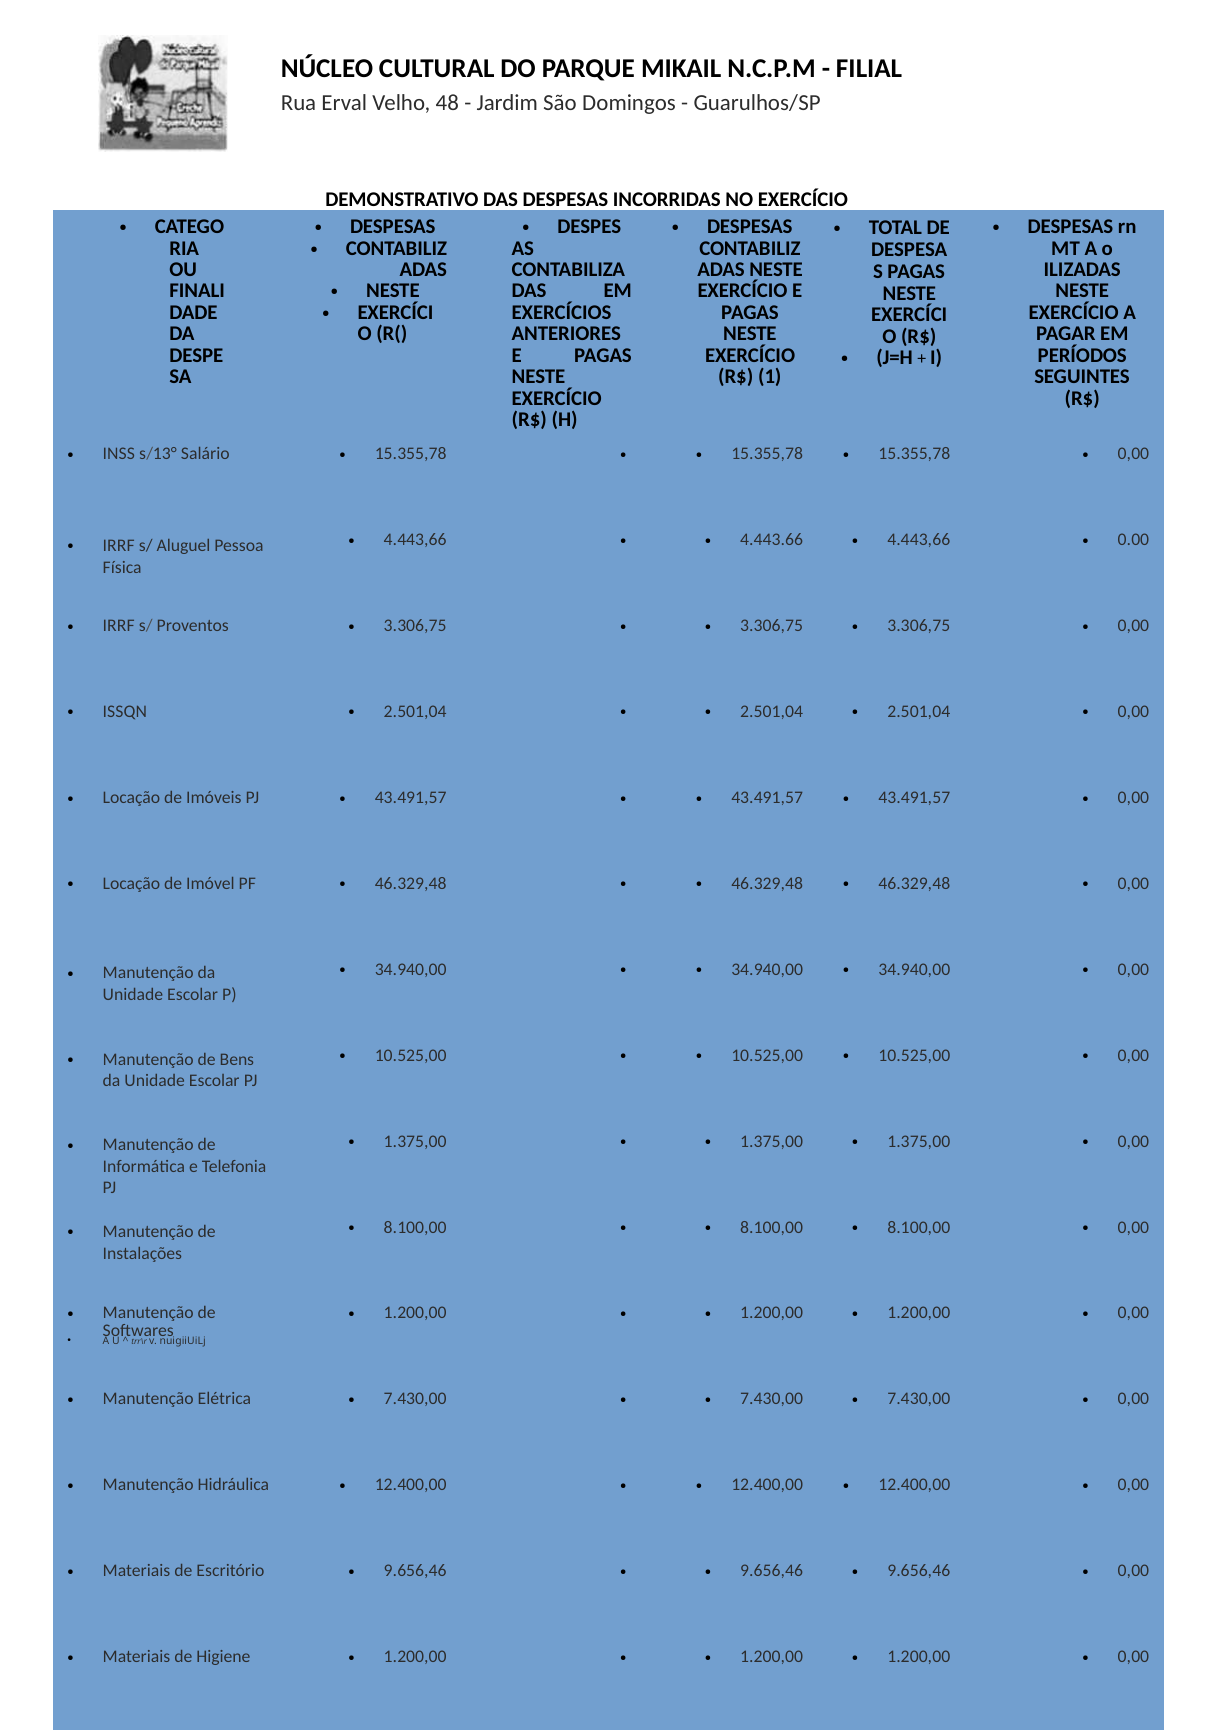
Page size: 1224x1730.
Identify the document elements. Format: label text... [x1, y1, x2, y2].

table_cell 0,00 [461, 955, 646, 1041]
table_header CATEGORIA OU FINALIDADE DA DESPESA [53, 210, 288, 439]
table_cell 0,00 [965, 1556, 1164, 1642]
table_cell 1.200,00 [288, 1298, 461, 1384]
table_header DESPESAS CONTABILIZADAS NESTE EXERCÍCIO E PAGAS NESTE EXERCÍCIO (R$) (1) [646, 210, 818, 439]
table_cell 1.375,00 [646, 1127, 818, 1213]
table_cell 0,00 [461, 611, 646, 697]
table_cell 4.443,66 [818, 525, 965, 611]
table_cell 0,00 [461, 1642, 646, 1728]
table_cell 0,00 [965, 1470, 1164, 1556]
table_cell 0,00 [965, 1298, 1164, 1384]
text_box NÚCLEO CULTURAL DO PARQUE MIKAIL N.C.P.M - FILIAL Rua Erval Velho, 48 - Jardim São Domingos - Guarulhos/SP [281, 50, 925, 105]
table_cell 3.306,75 [288, 611, 461, 697]
table_cell 0,00 [461, 783, 646, 869]
table_cell Materiais de Higiene [53, 1642, 288, 1728]
table_cell 46.329,48 [818, 869, 965, 955]
table_cell 15.355,78 [288, 439, 461, 525]
table_cell 7.430,00 [288, 1384, 461, 1470]
table_cell 0,00 [965, 611, 1164, 697]
table_cell 0,00 [965, 1384, 1164, 1470]
table_cell 0,00 [965, 697, 1164, 783]
table_cell 4.443,66 [288, 525, 461, 611]
table_cell 10.525,00 [646, 1041, 818, 1127]
table_cell 34.940,00 [288, 955, 461, 1041]
table_cell 10.525,00 [818, 1041, 965, 1127]
table_cell 2.501,04 [818, 697, 965, 783]
table_cell 12.400,00 [818, 1470, 965, 1556]
table_cell 0.00 [965, 525, 1164, 611]
table_cell 8.100,00 [818, 1213, 965, 1298]
table_cell 0,00 [461, 1556, 646, 1642]
table_cell 0,00 [461, 1041, 646, 1127]
table_cell 0,00 [965, 1213, 1164, 1298]
table_cell 0,00 [965, 783, 1164, 869]
table_cell Manutenção Hidráulica [53, 1470, 288, 1556]
table_cell 0,00 [461, 1470, 646, 1556]
table_cell 3.306,75 [646, 611, 818, 697]
table_cell Materiais de Escritório [53, 1556, 288, 1642]
table_cell 10.525,00 [288, 1041, 461, 1127]
table_cell 0,00 [965, 869, 1164, 955]
table_cell 1.200,00 [818, 1298, 965, 1384]
text_box DEMONSTRATIVO DAS DESPESAS INCORRIDAS NO EXERCÍCIO [325, 185, 894, 210]
table_cell Manutenção de Instalações [53, 1213, 288, 1298]
table_cell 9.656,46 [288, 1556, 461, 1642]
table_cell 1.200,00 [646, 1298, 818, 1384]
table_cell 7.430,00 [646, 1384, 818, 1470]
table_cell 9.656,46 [818, 1556, 965, 1642]
table_cell IRRF s/ Proventos [53, 611, 288, 697]
table_cell INSS s/13° Salário [53, 439, 288, 525]
table_cell 0,00 [461, 1213, 646, 1298]
table_cell 1.375,00 [288, 1127, 461, 1213]
table_cell 1.200,00 [288, 1642, 461, 1728]
table_cell Manutenção de Informática e Telefonia PJ [53, 1127, 288, 1213]
table_cell 12.400,00 [646, 1470, 818, 1556]
picture [98, 35, 228, 152]
table_cell 15.355,78 [818, 439, 965, 525]
table_cell 46.329,48 [646, 869, 818, 955]
table_cell 0,00 [461, 439, 646, 525]
table_cell 1.200,00 [818, 1642, 965, 1728]
table_cell Manutenção de Softwares a U ^ trr\r v. nuigiiUiLj [53, 1298, 288, 1384]
table_cell 0,00 [965, 1127, 1164, 1213]
table_cell 0,00 [461, 1384, 646, 1470]
table_cell 0,00 [461, 869, 646, 955]
table_cell Locação de Imóveis PJ [53, 783, 288, 869]
table_cell 0,00 [965, 439, 1164, 525]
table_cell 15.355,78 [646, 439, 818, 525]
table_cell 8.100,00 [646, 1213, 818, 1298]
table_cell ISSQN [53, 697, 288, 783]
table_cell 34.940,00 [646, 955, 818, 1041]
table_cell Manutenção Elétrica [53, 1384, 288, 1470]
table_cell 2.501,04 [646, 697, 818, 783]
table_cell 43.491,57 [646, 783, 818, 869]
table_header DESPESAS CONTABILIZADAS EM EXERCÍCIOS ANTERIORES E PAGAS NESTE EXERCÍCIO (R$) (H) [461, 210, 646, 439]
table_cell 0,00 [965, 955, 1164, 1041]
table_cell IRRF s/ Aluguel Pessoa Física [53, 525, 288, 611]
table_cell 34.940,00 [818, 955, 965, 1041]
table_cell 0,00 [965, 1041, 1164, 1127]
table_header TOTAL DE DESPESAS PAGAS NESTE EXERCÍCIO (R$) (J=H + I) [818, 210, 965, 439]
table_cell Manutenção da Unidade Escolar P) [53, 955, 288, 1041]
table_cell 2.501,04 [288, 697, 461, 783]
table_cell 8.100,00 [288, 1213, 461, 1298]
table_cell 0,00 [461, 525, 646, 611]
table_cell 1.200,00 [646, 1642, 818, 1728]
table_cell 0,00 [965, 1642, 1164, 1728]
table_cell 3.306,75 [818, 611, 965, 697]
table_cell 43.491,57 [288, 783, 461, 869]
table_cell 0,00 [461, 1127, 646, 1213]
table_cell Manutenção de Bens da Unidade Escolar PJ [53, 1041, 288, 1127]
table_cell Locação de Imóvel PF [53, 869, 288, 955]
table_cell 12.400,00 [288, 1470, 461, 1556]
table_cell 0,00 [461, 1298, 646, 1384]
table_cell 9.656,46 [646, 1556, 818, 1642]
table_cell 1.375,00 [818, 1127, 965, 1213]
table_cell 43.491,57 [818, 783, 965, 869]
table_cell 4.443.66 [646, 525, 818, 611]
table_header DESPESAS rn MT a o ILIZADAS NESTE EXERCÍCIO A PAGAR EM PERÍODOS SEGUINTES (R$) [965, 210, 1164, 439]
table_cell 46.329,48 [288, 869, 461, 955]
table_cell 7.430,00 [818, 1384, 965, 1470]
table_header DESPESAS CONTABILIZADAS NESTE EXERCÍCIO (R() [288, 210, 461, 439]
table_cell 0,00 [461, 697, 646, 783]
